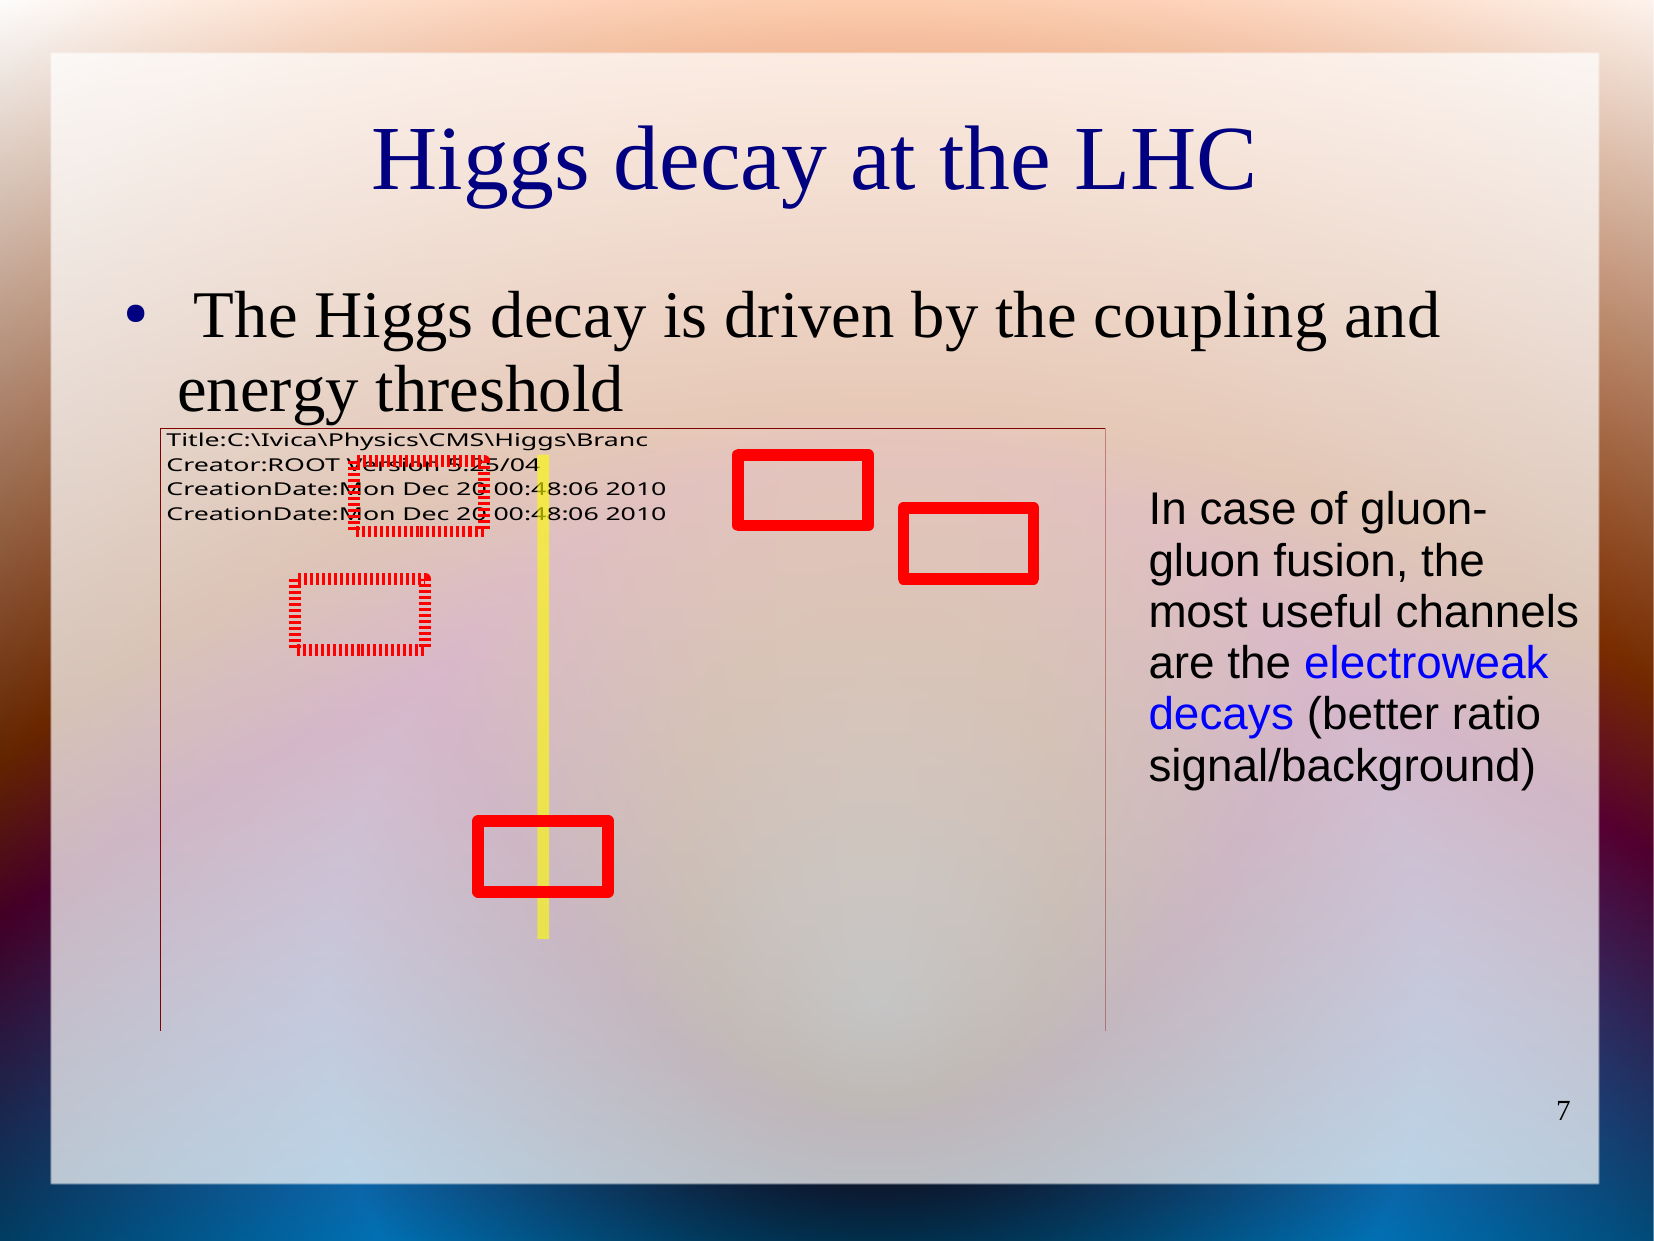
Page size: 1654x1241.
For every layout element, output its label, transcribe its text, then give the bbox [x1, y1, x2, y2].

text_box In case of gluon-gluon fusion, the most useful channels are the electroweak decays (better ratio signal/background) [1133, 475, 1595, 1004]
picture [0, 0, 1654, 1241]
list The Higgs decay is driven by the coupling and energy threshold [106, 278, 1548, 1011]
title Higgs decay at the LHC [82, 55, 1571, 263]
